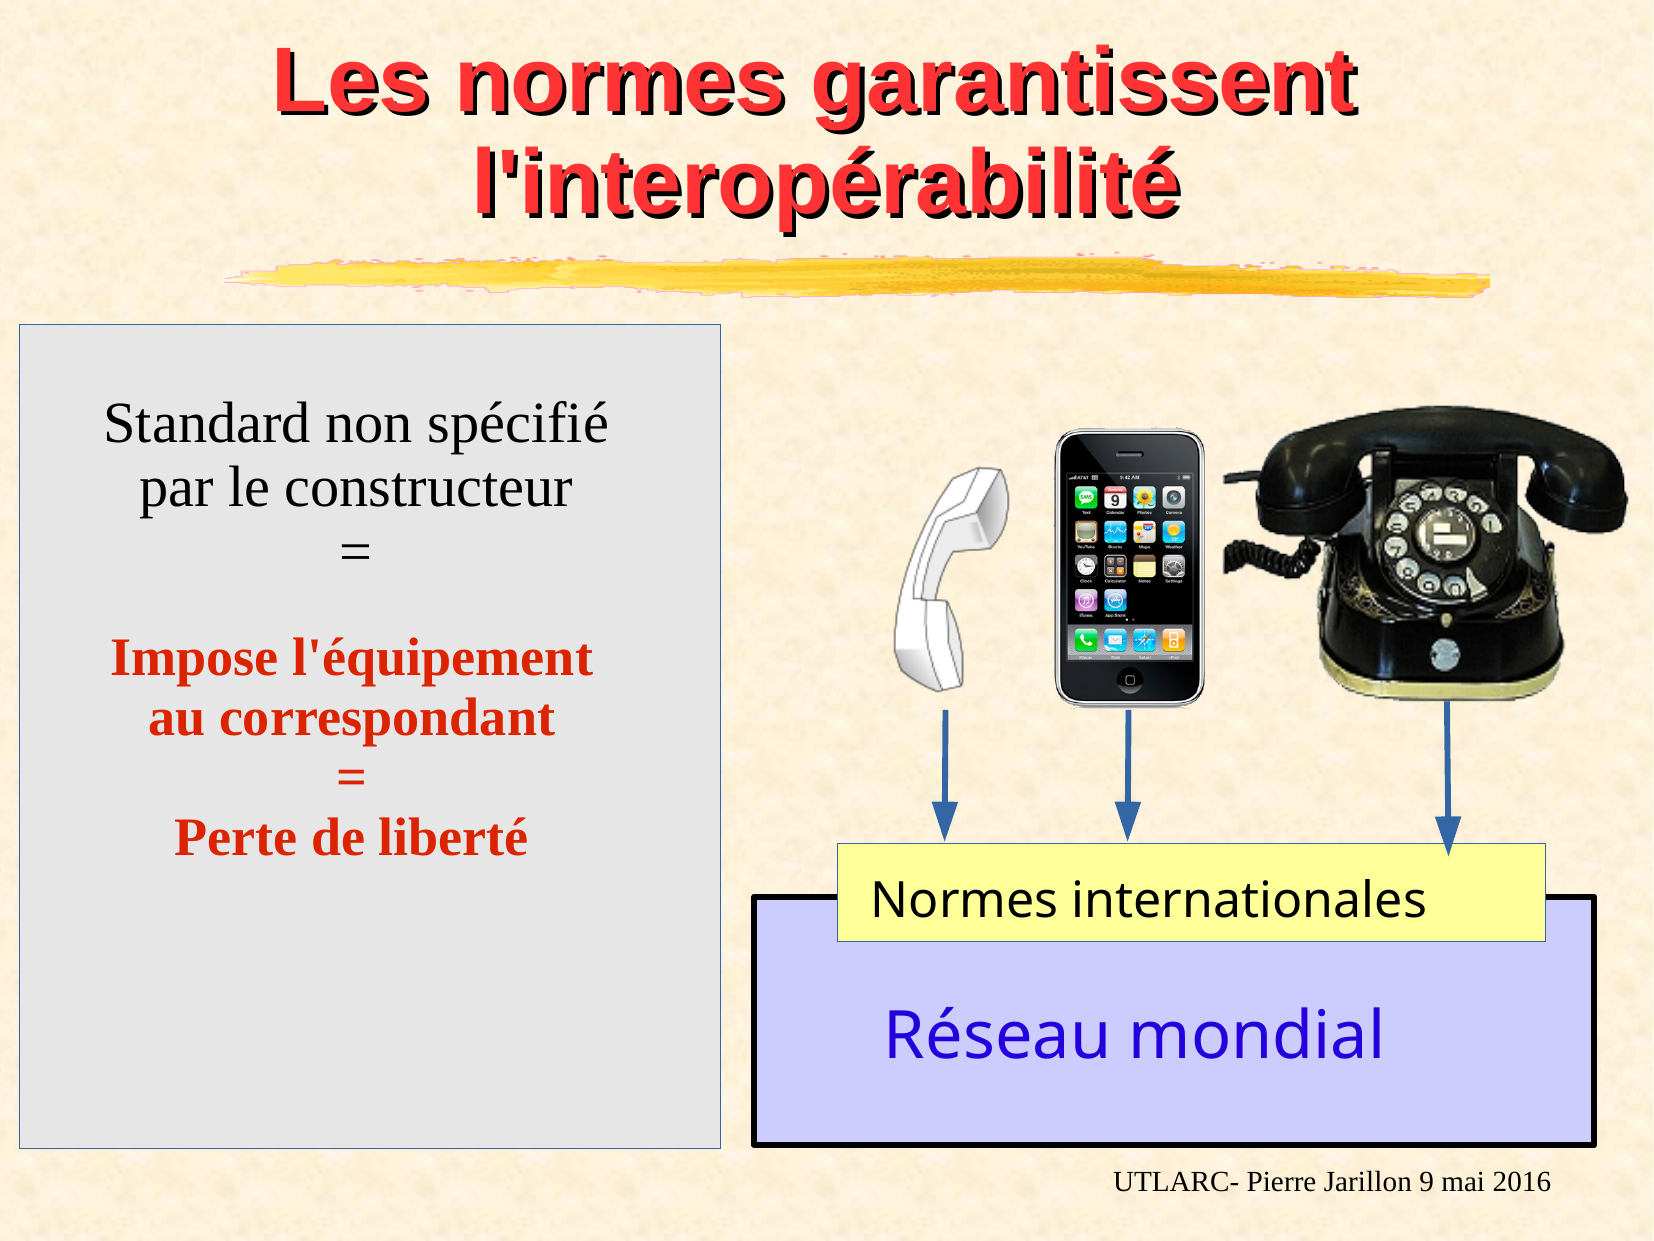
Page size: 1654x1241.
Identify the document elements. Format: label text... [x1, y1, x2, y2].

text_box [19, 324, 721, 1149]
picture [0, 0, 1654, 1241]
text_box Impose l'équipement au correspondant = Perte de liberté [95, 639, 657, 1133]
text_box Standard non spécifié par le constructeur = [88, 382, 684, 639]
text_box Réseau mondial [869, 979, 1558, 1092]
title Les normes garantissent l'interopérabilité [82, 28, 1571, 234]
text_box Normes internationales [856, 856, 1511, 955]
text_box [754, 843, 1595, 1146]
